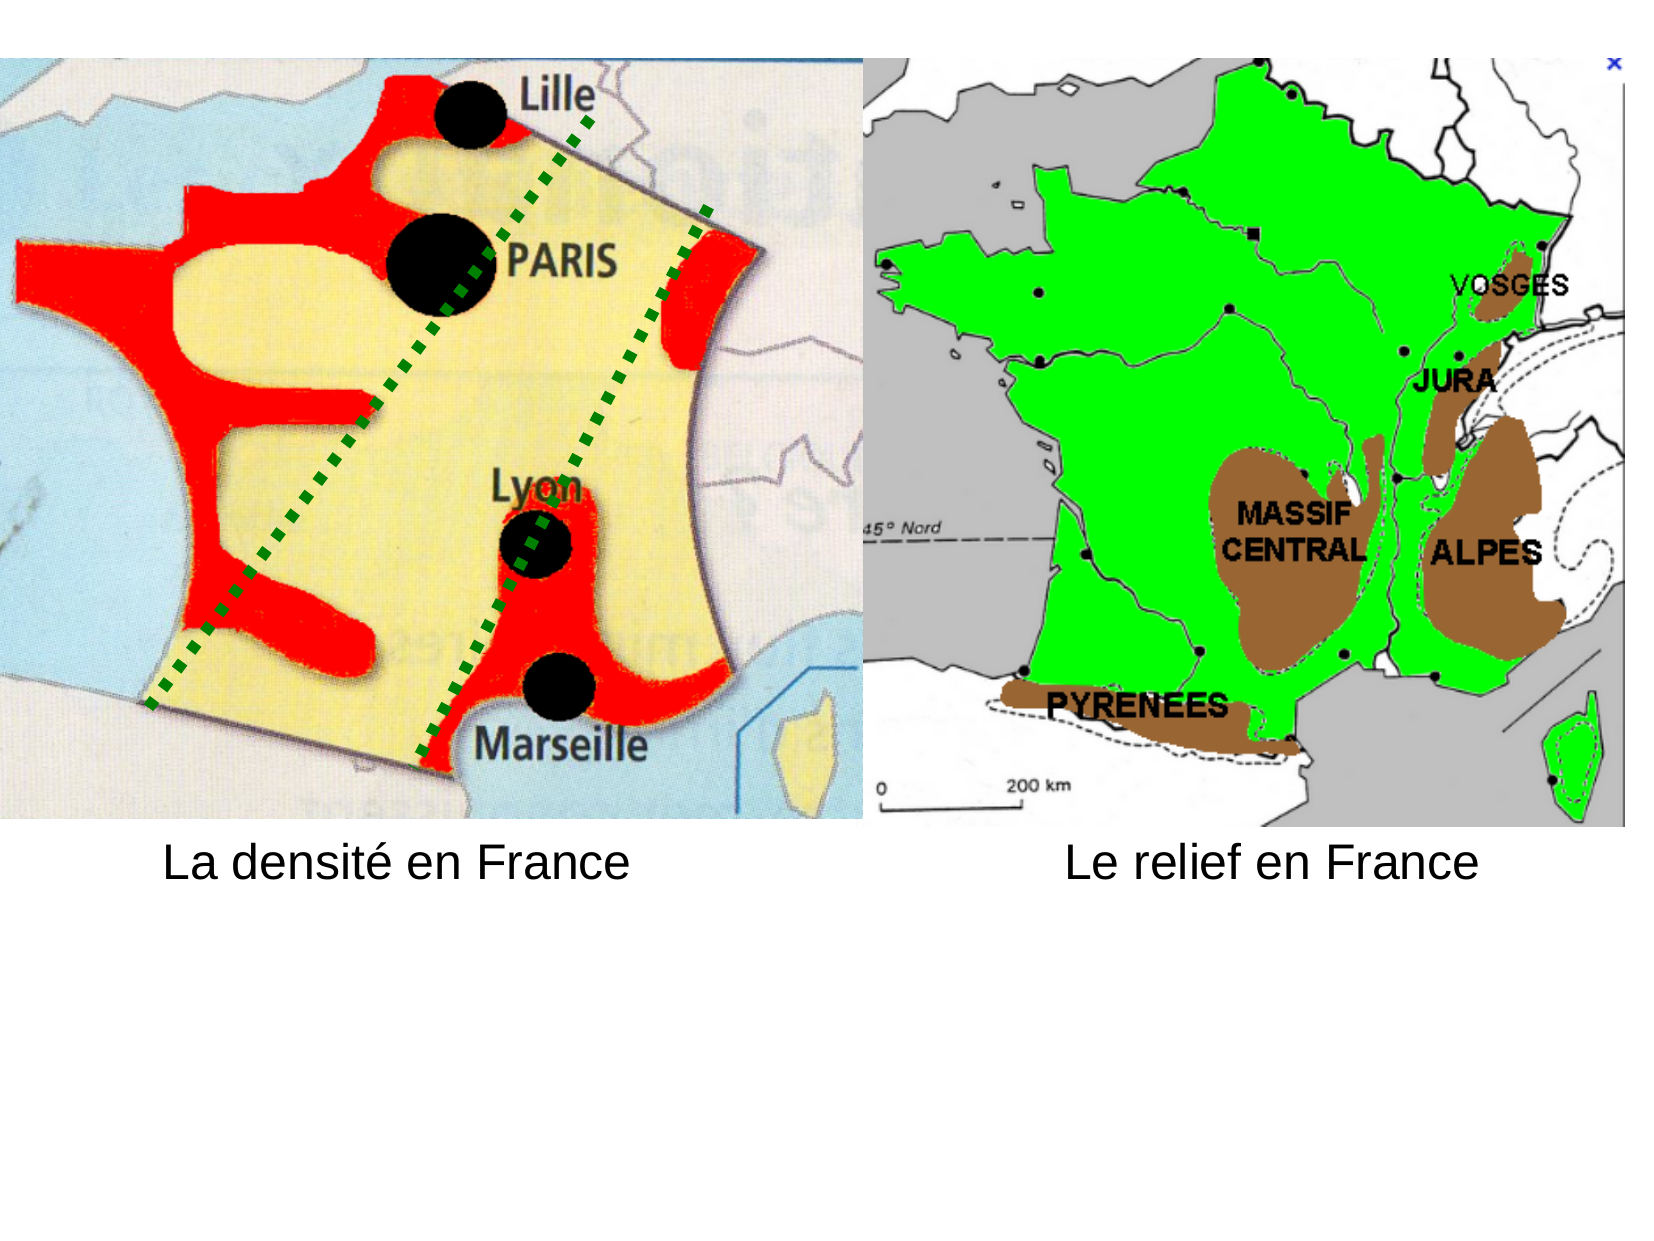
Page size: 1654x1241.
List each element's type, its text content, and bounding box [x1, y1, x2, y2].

text_box La densité en France Le relief en France [147, 826, 1595, 898]
picture [0, 58, 1625, 827]
